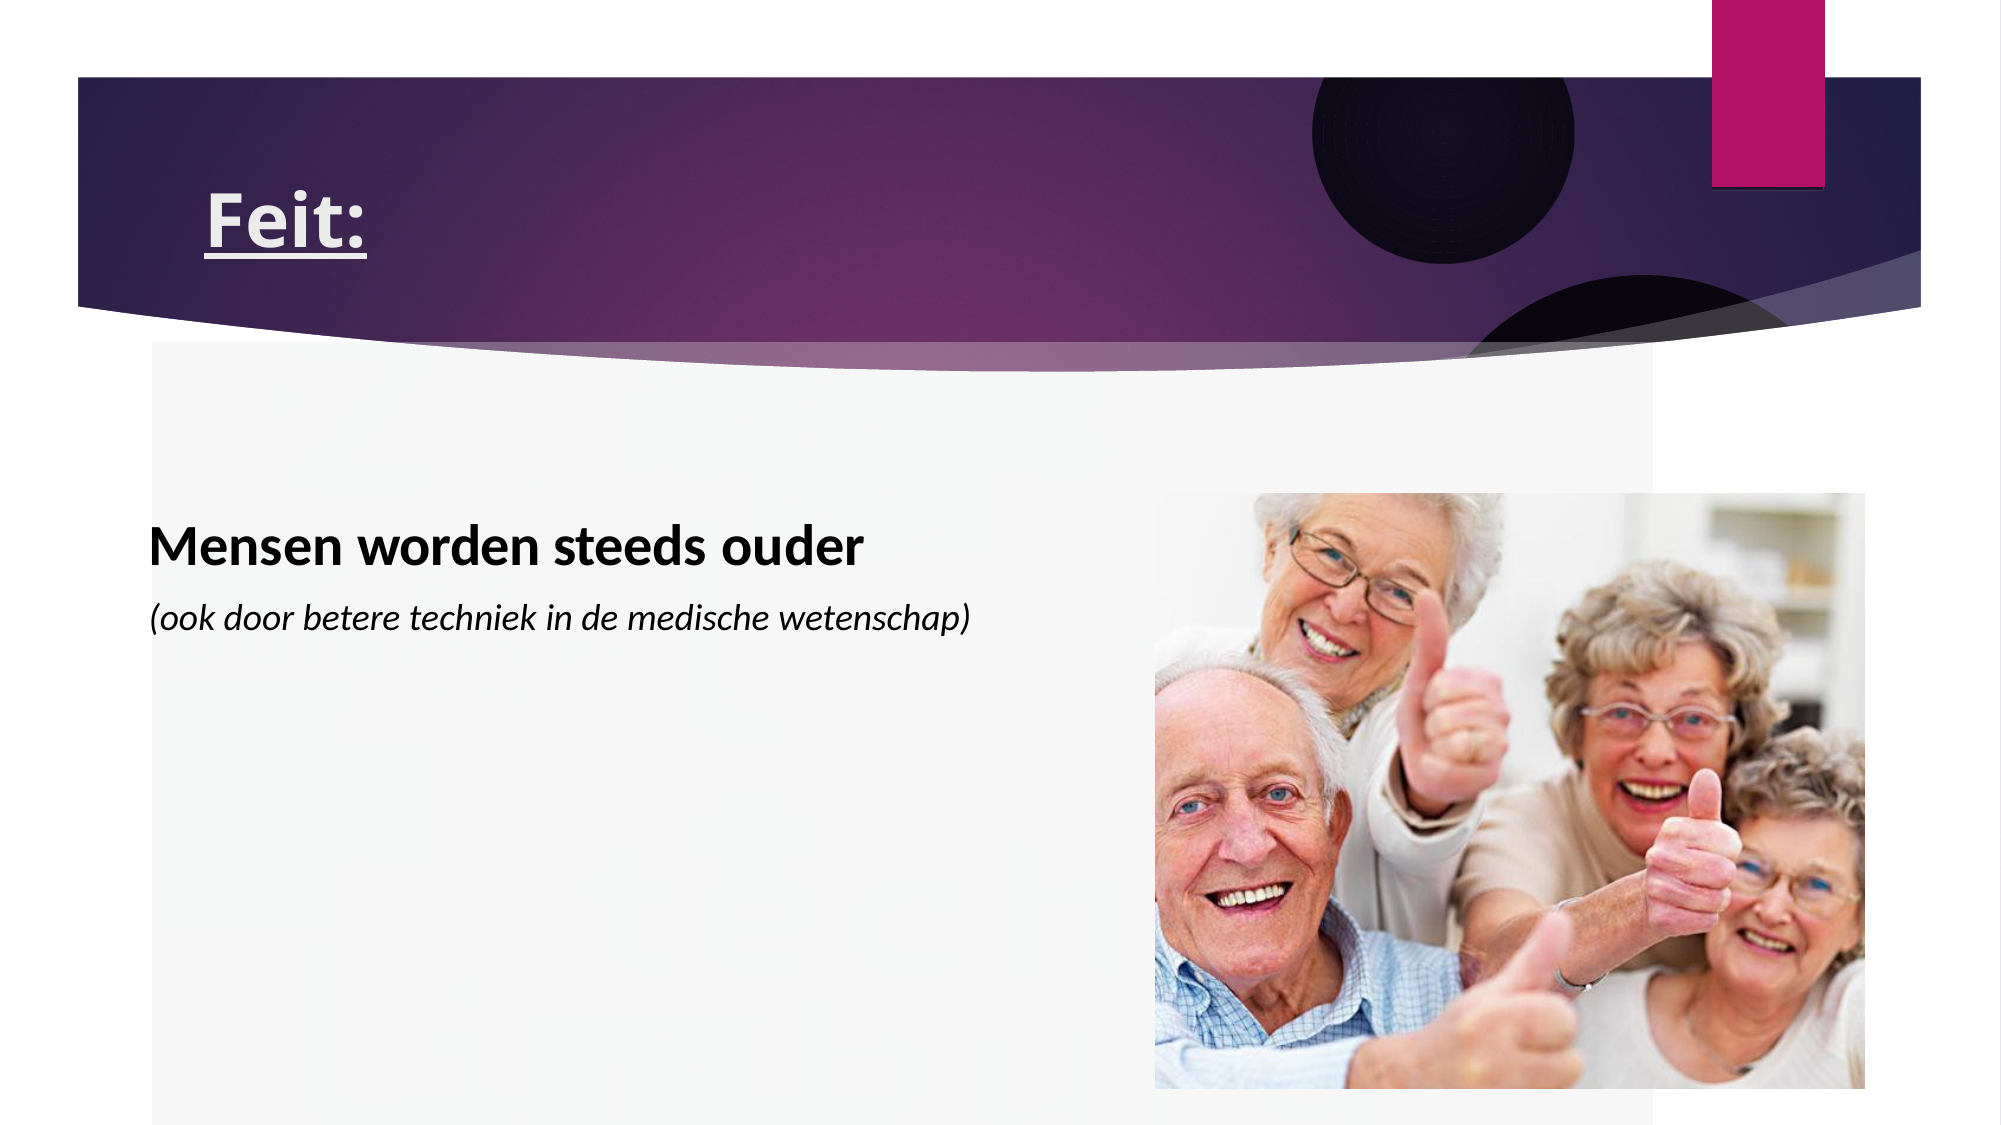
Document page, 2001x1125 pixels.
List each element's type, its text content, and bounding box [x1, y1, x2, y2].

title Feit: [189, 159, 1627, 276]
text_box Mensen worden steeds ouder (ook door betere techniek in de medische wetenschap) [123, 478, 1500, 645]
picture [152, 342, 1865, 1125]
